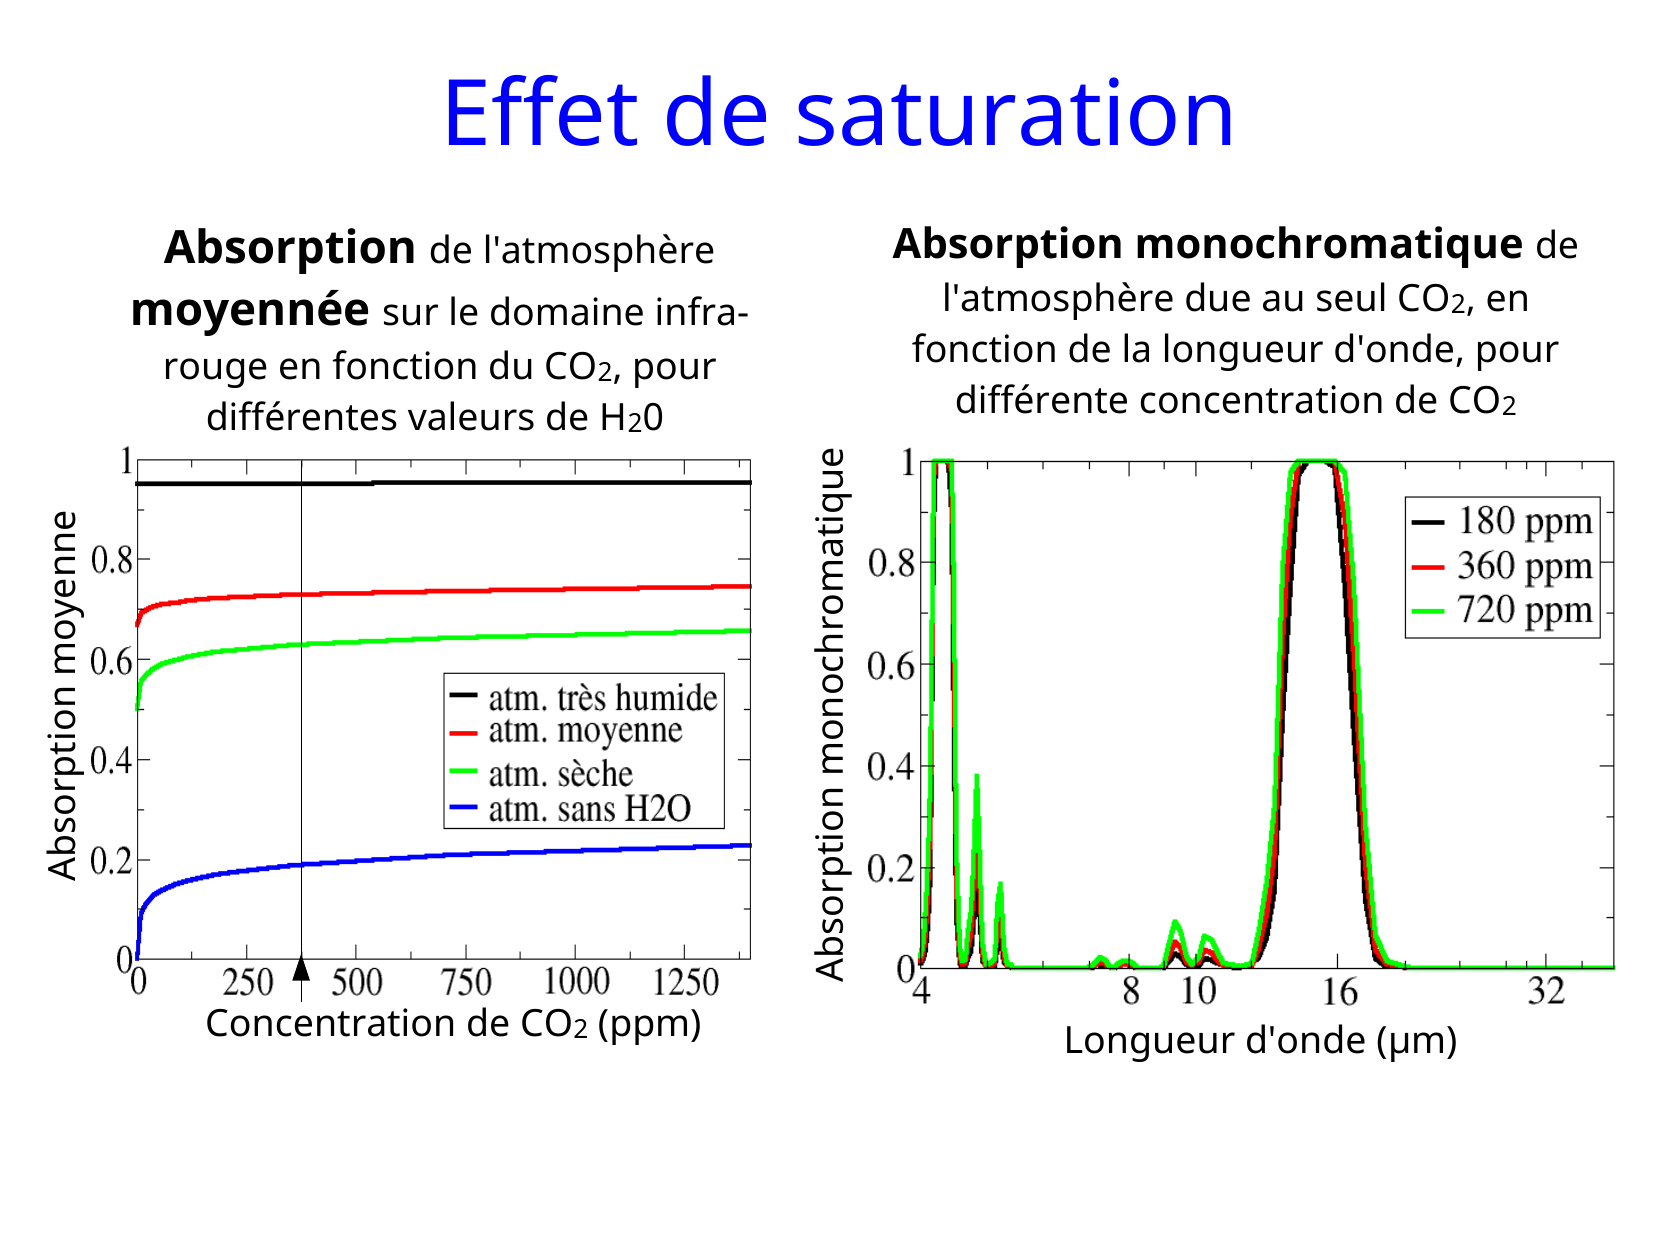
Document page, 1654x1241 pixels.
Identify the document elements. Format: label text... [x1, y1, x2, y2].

text_box Absorption de l'atmosphère moyennée sur le domaine infra-rouge en fonction du CO2, pour différentes valeurs de H20 [72, 206, 808, 434]
picture [45, 424, 799, 1066]
text_box Absorption monochromatique [802, 432, 854, 996]
text_box Effet de saturation [183, 40, 1496, 181]
text_box Concentration de CO2 (ppm) [188, 996, 718, 1048]
text_box Absorption moyenne [35, 490, 87, 901]
text_box Longueur d'onde (μm) [1063, 1013, 1526, 1066]
text_box Absorption monochromatique de l'atmosphère due au seul CO2, en fonction de la longueur d'onde, pour différente concentration de CO2 [868, 206, 1604, 420]
picture [834, 417, 1642, 1027]
